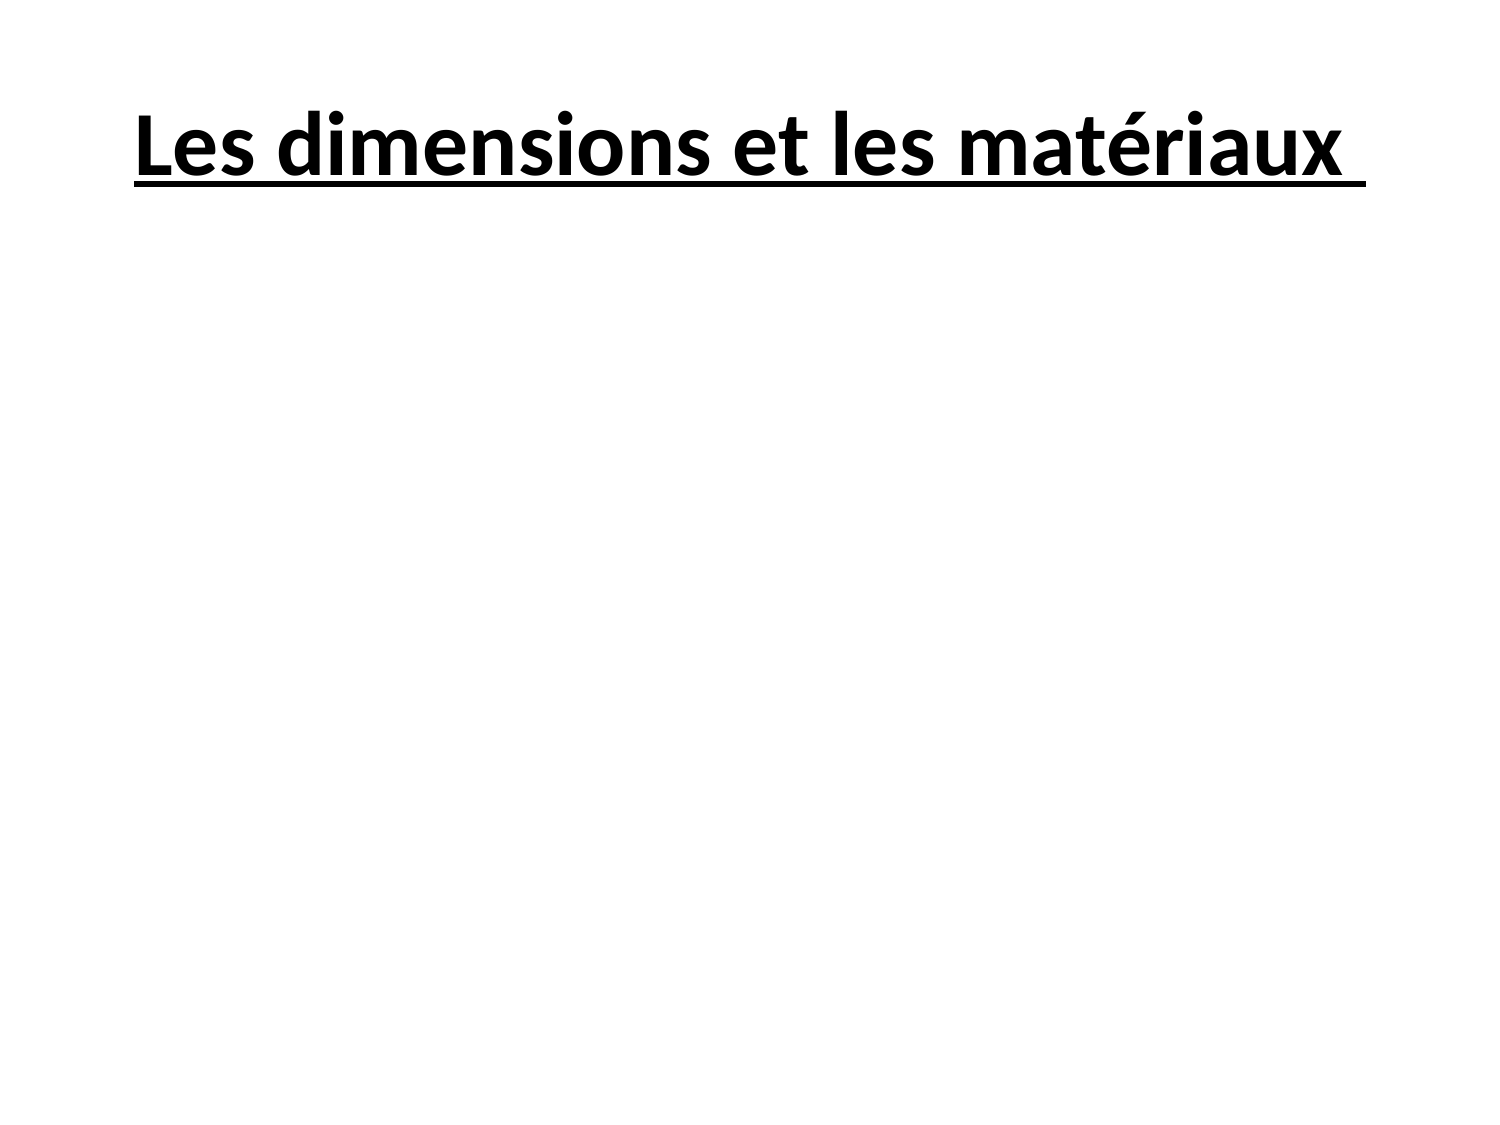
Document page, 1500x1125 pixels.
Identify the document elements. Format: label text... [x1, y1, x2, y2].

title Les dimensions et les matériaux [75, 45, 1425, 233]
